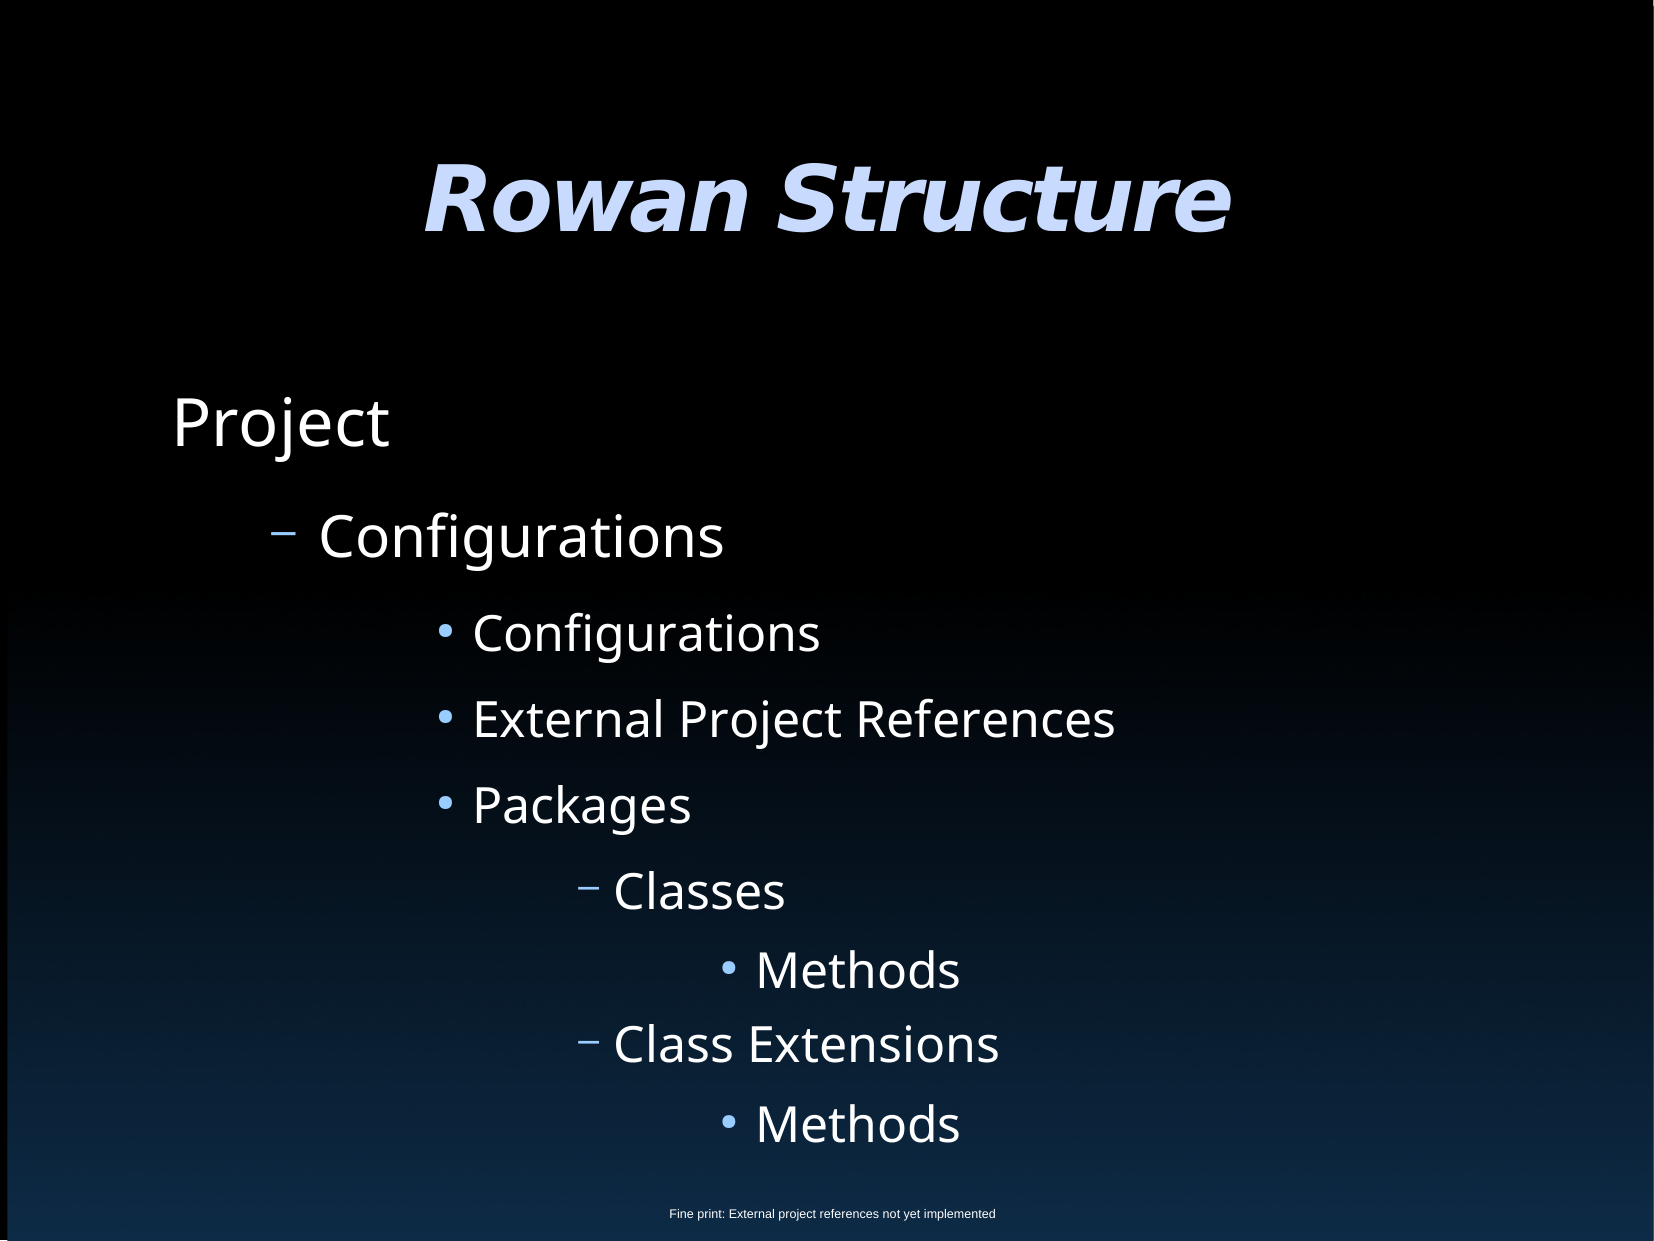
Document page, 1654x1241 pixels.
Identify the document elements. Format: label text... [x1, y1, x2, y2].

picture [7, 6, 1654, 1241]
title Rowan Structure [82, 96, 1576, 304]
text_box Fine print: External project references not yet implemented [90, 1200, 1576, 1231]
list Project Configurations Configurations External Project References Packages Classes Methods Class Extensions Methods [82, 374, 1571, 1128]
